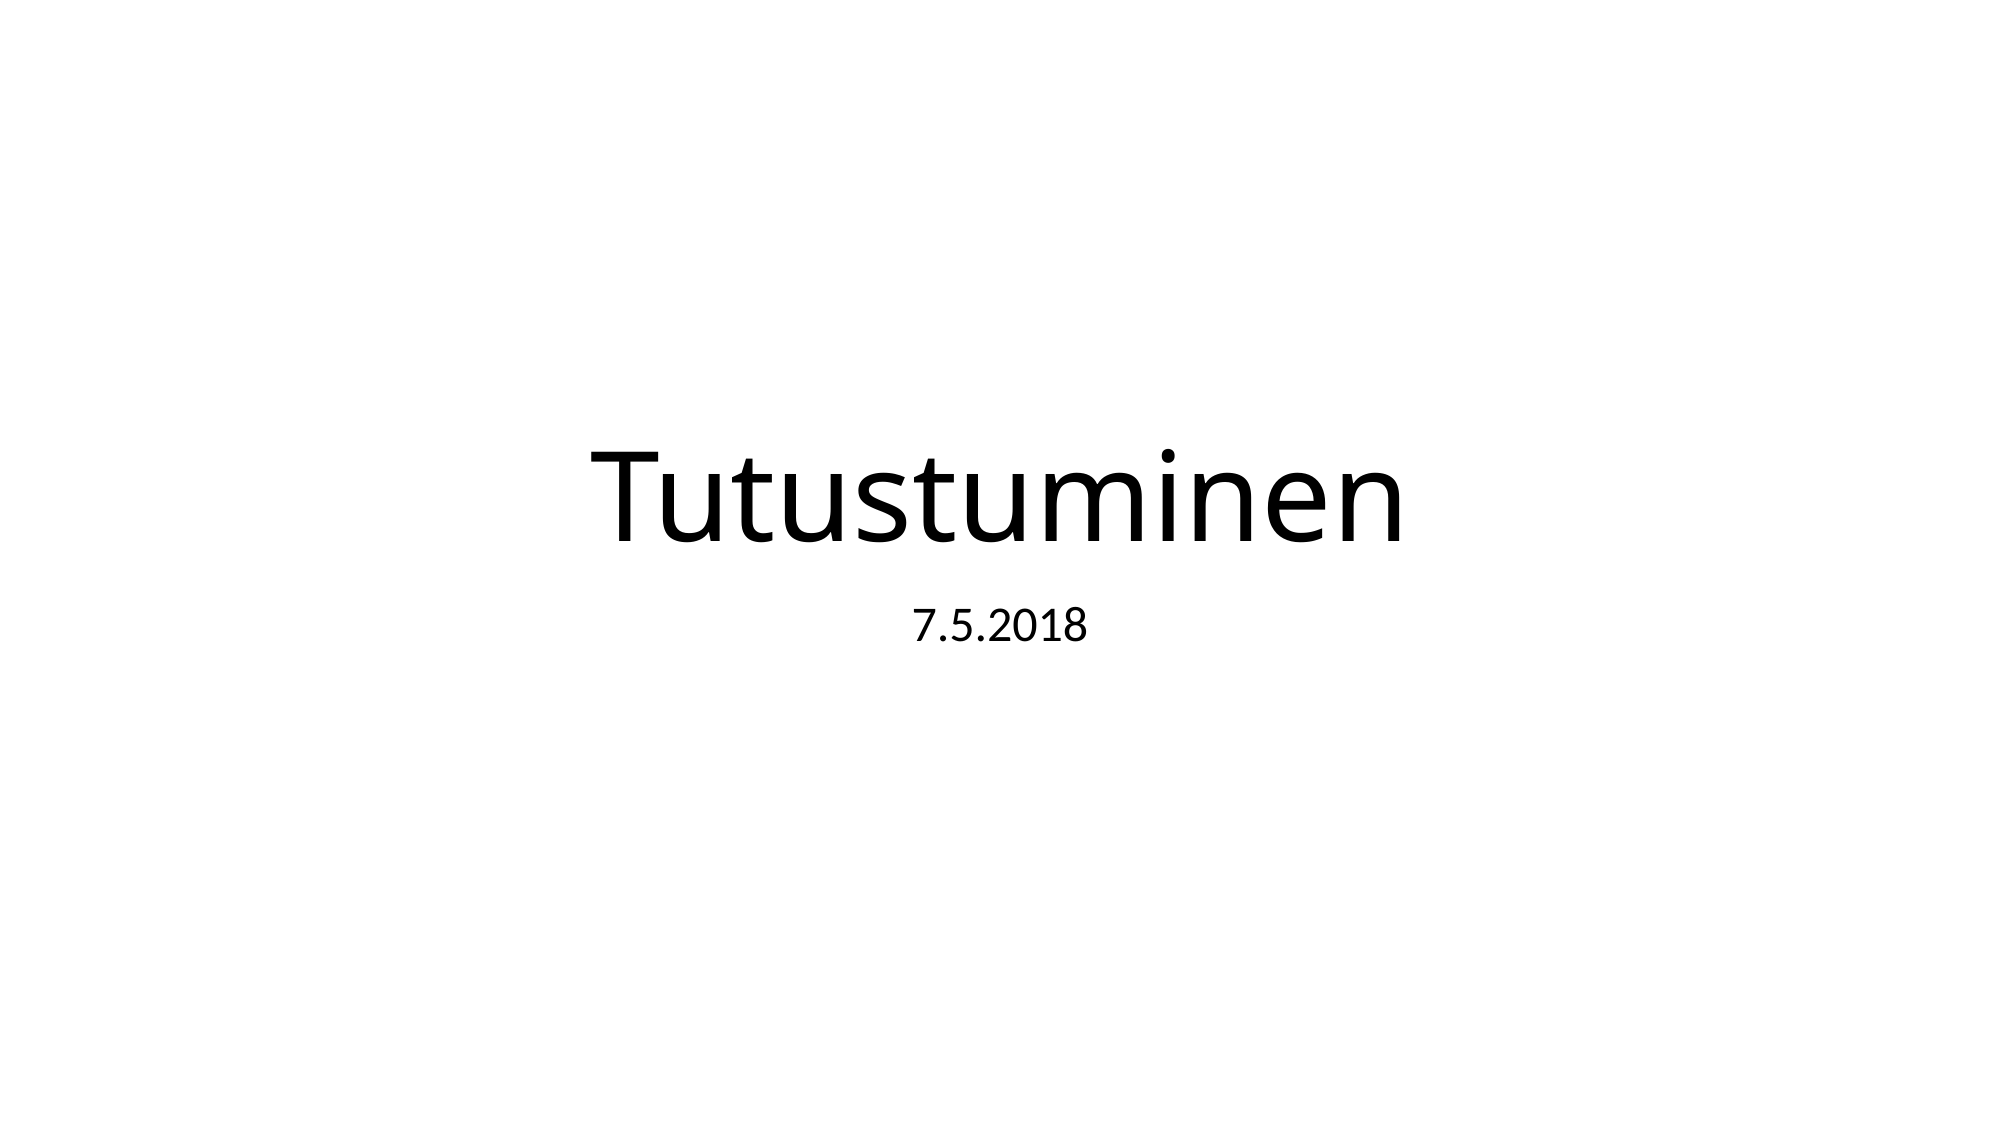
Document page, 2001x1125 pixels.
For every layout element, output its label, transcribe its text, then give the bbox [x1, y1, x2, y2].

title Tutustuminen [249, 184, 1750, 576]
subtitle 7.5.2018 [249, 590, 1750, 863]
